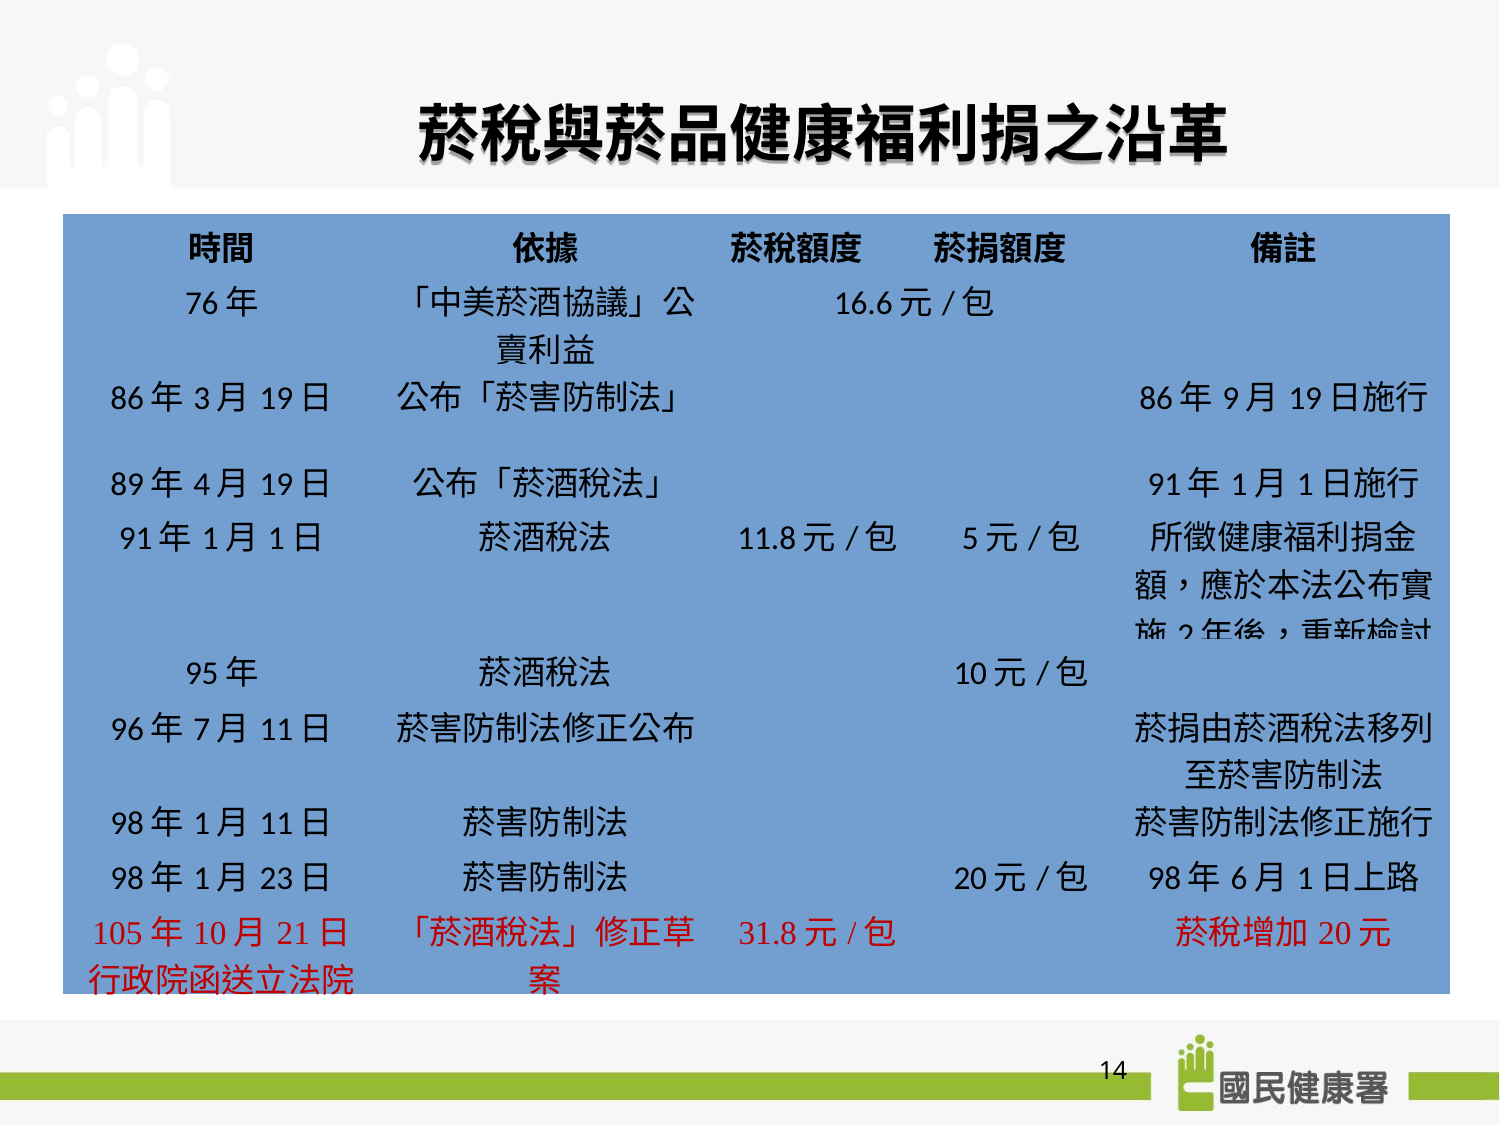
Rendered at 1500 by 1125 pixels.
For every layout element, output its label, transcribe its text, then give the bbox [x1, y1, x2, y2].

table_cell [711, 639, 925, 694]
table_cell 86年3月19日 [63, 364, 380, 449]
table_cell 菸害防制法修正施行 [1118, 789, 1450, 844]
table_cell 公布「菸害防制法」 [380, 364, 711, 449]
table_cell 菸捐由菸酒稅法移列至菸害防制法 [1118, 694, 1450, 789]
table_cell 菸害防制法 [380, 789, 711, 844]
table_cell 菸害防制法修正公布 [380, 694, 711, 789]
table_cell 「菸酒稅法」修正草案 [380, 899, 711, 994]
table_cell 91年1月1日 [63, 504, 380, 639]
table_cell 86年9月19日施行 [1118, 364, 1450, 449]
table_header 菸稅額度 [711, 214, 882, 269]
table_header 菸捐額度 [882, 214, 1118, 269]
table_cell [711, 449, 1118, 504]
table_cell 菸害防制法 [380, 844, 711, 899]
table_cell [1118, 639, 1450, 694]
table_cell [711, 364, 1118, 449]
table_cell 31.8元/包 [711, 899, 925, 994]
table_cell [711, 789, 925, 844]
table_cell [925, 899, 1118, 994]
table_header 依據 [380, 214, 711, 269]
table_cell 91年1月1日施行 [1118, 449, 1450, 504]
table_cell [925, 789, 1118, 844]
table_cell 20元/包 [925, 844, 1118, 899]
table_cell 98年6月1日上路 [1118, 844, 1450, 899]
table_cell 菸酒稅法 [380, 504, 711, 639]
table_cell 76年 [63, 269, 380, 364]
text_box 14 [1083, 1046, 1384, 1125]
table_cell [1118, 269, 1450, 364]
table_cell 公布「菸酒稅法」 [380, 449, 711, 504]
table_cell 10元/包 [925, 639, 1118, 694]
table_cell 「中美菸酒協議」公賣利益 [380, 269, 711, 364]
table_cell [711, 694, 925, 789]
table_cell 105年10月21日 行政院函送立法院 [63, 899, 380, 994]
table_cell 菸酒稅法 [380, 639, 711, 694]
table_cell 98年1月11日 [63, 789, 380, 844]
table_cell 16.6元/包 [711, 269, 1118, 364]
table_cell 96年7月11日 [63, 694, 380, 789]
table_cell 菸稅增加20元 [1118, 899, 1450, 994]
table_header 時間 [63, 214, 380, 269]
table_cell 11.8元/包 [711, 504, 925, 639]
table_cell 95年 [63, 639, 380, 694]
table_cell [711, 844, 925, 899]
table_cell [925, 694, 1118, 789]
title 菸稅與菸品健康福利捐之沿革 [178, 78, 1500, 185]
table_cell 98年1月23日 [63, 844, 380, 899]
table_header 備註 [1118, 214, 1450, 269]
table_cell 5元/包 [925, 504, 1118, 639]
table_cell 所徵健康福利捐金額，應於本法公布實施2年後，重新檢討 [1118, 504, 1450, 639]
table_cell 89年4月19日 [63, 449, 380, 504]
